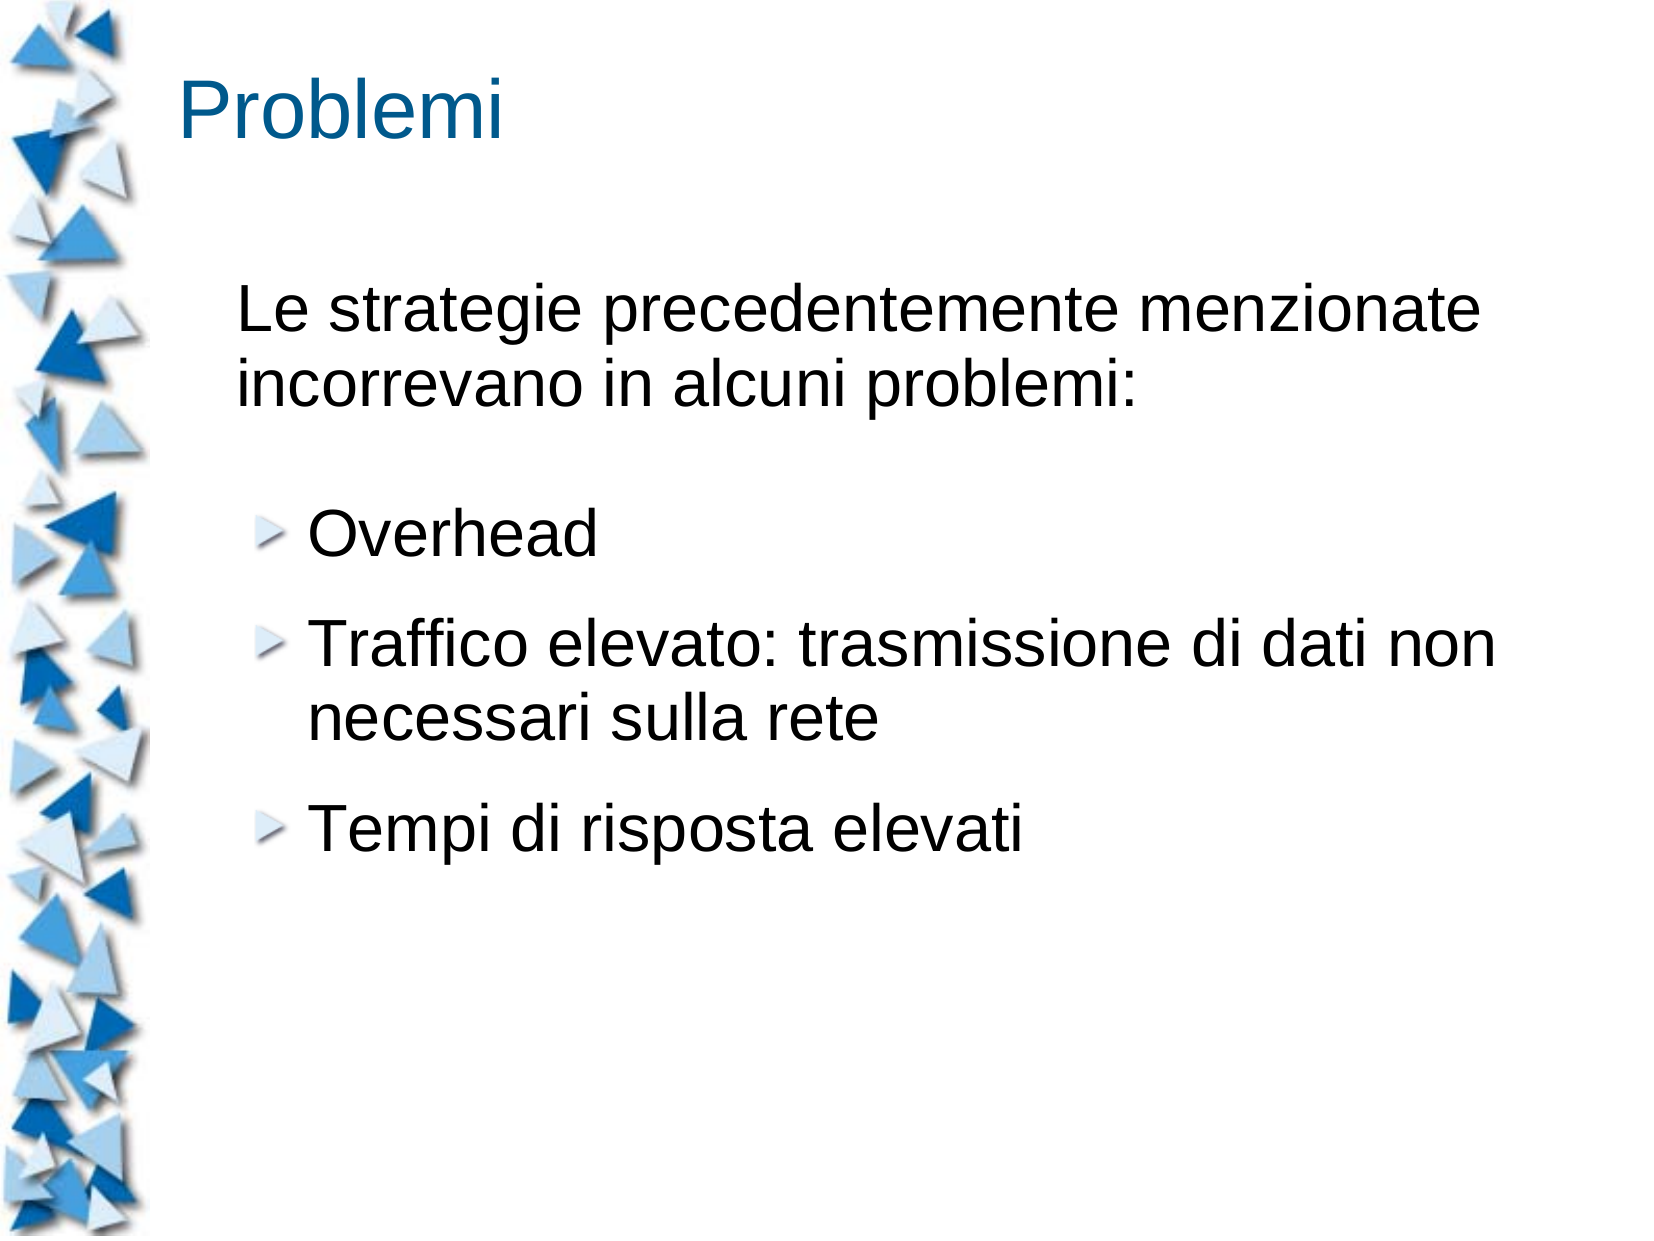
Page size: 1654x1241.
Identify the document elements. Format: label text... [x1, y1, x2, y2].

title Problemi [177, 29, 1569, 191]
picture [0, 0, 150, 1236]
text_box Le strategie precedentemente menzionate incorrevano in alcuni problemi: Overhead Traffico elevato: trasmissione di dati non necessari sulla rete Tempi di risposta elevati [236, 177, 1649, 960]
